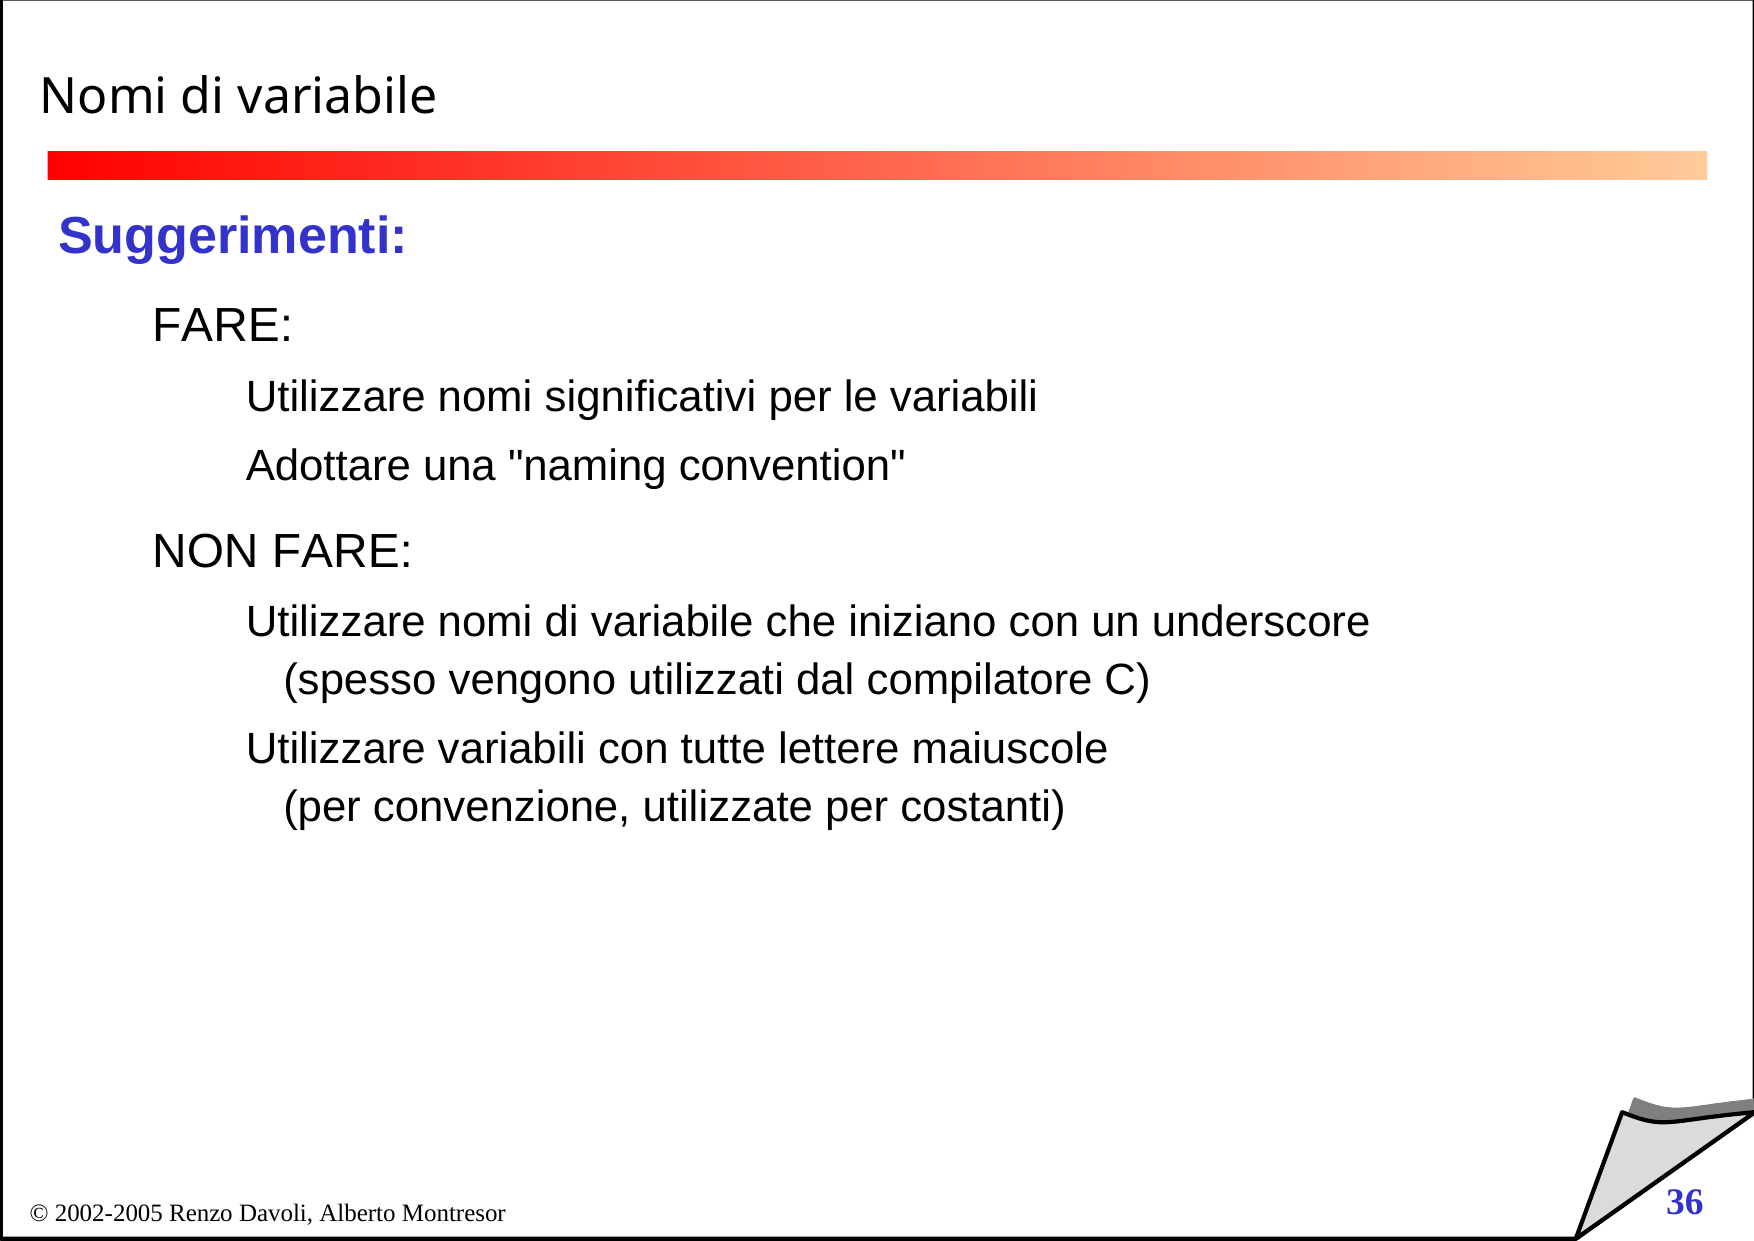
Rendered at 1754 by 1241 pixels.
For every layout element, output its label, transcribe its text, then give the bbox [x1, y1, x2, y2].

title Nomi di variabile [40, 49, 1714, 144]
list Suggerimenti: FARE: Utilizzare nomi significativi per le variabili Adottare una "naming convention" NON FARE: Utilizzare nomi di variabile che iniziano con un underscore (spesso vengono utilizzati dal compilatore C) Utilizzare variabili con tutte lettere maiuscole (per convenzione, utilizzate per costanti) [58, 206, 1696, 921]
text_box main [750, 151, 754, 179]
